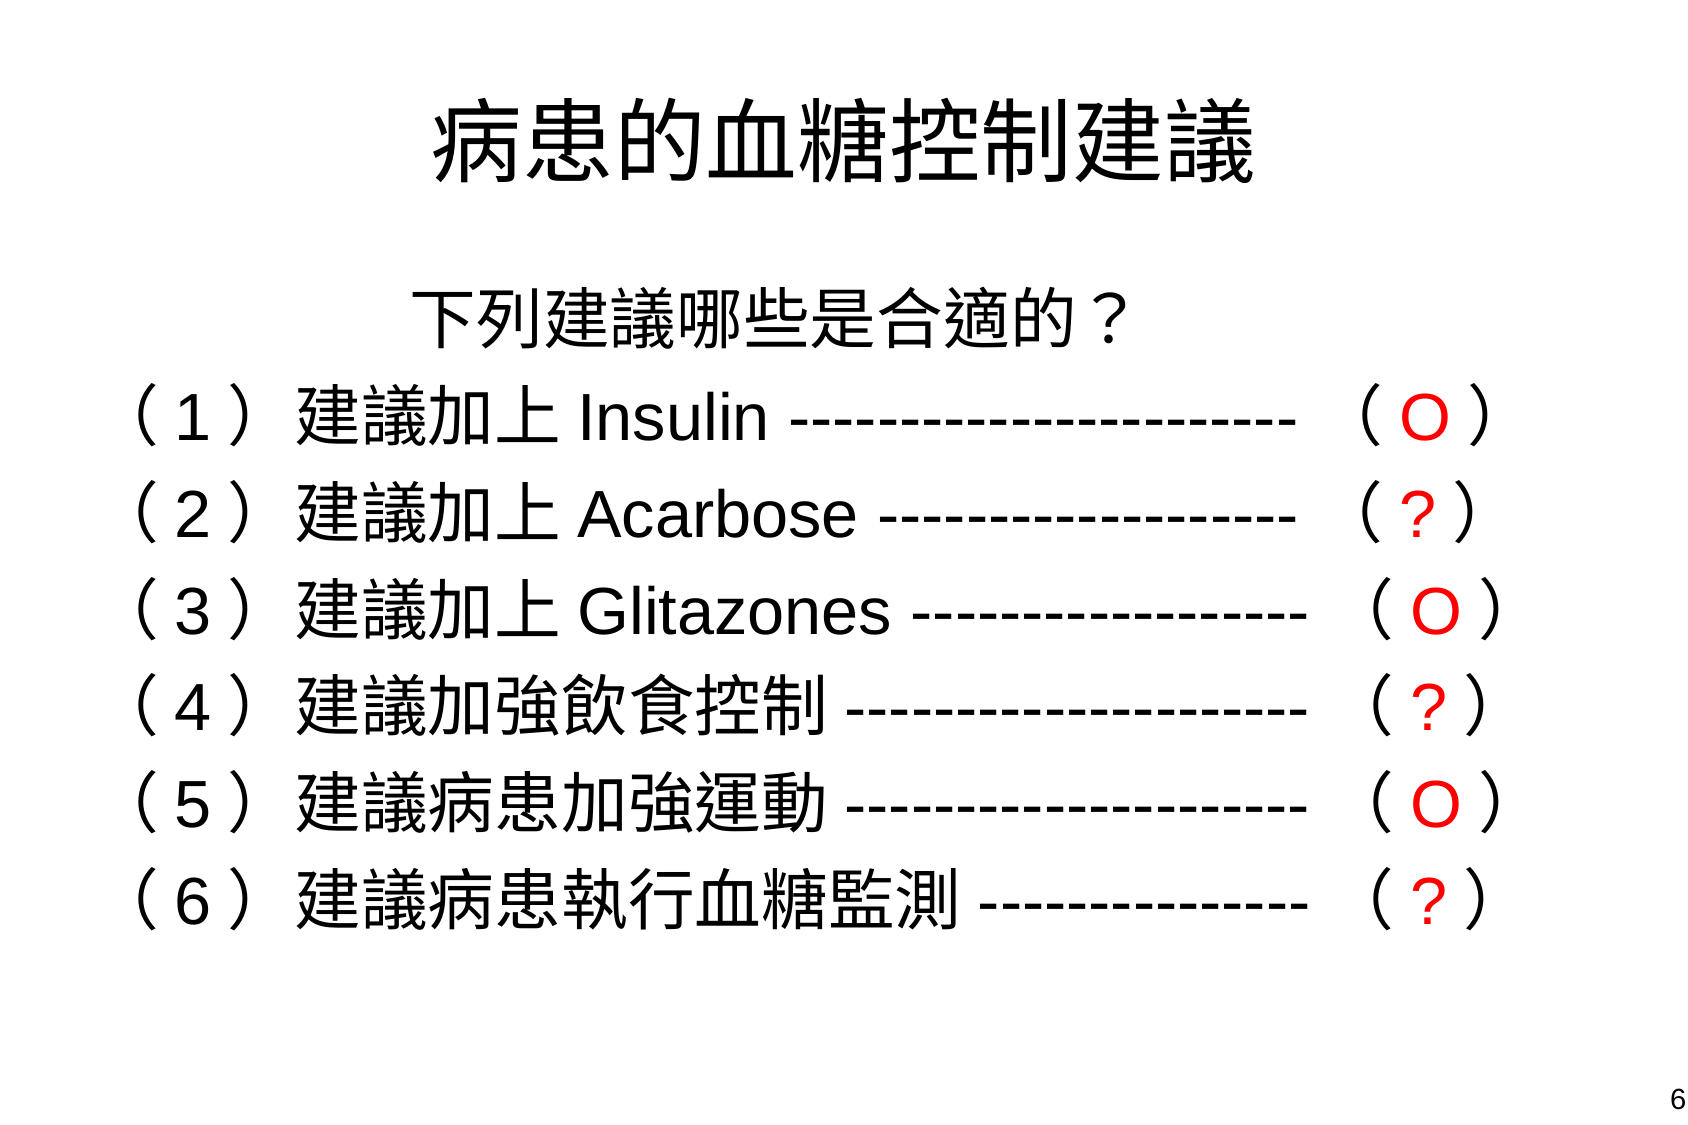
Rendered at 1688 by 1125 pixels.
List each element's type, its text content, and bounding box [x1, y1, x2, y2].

list 下列建議哪些是合適的？ （1）建議加上Insulin -----------------------（O） （2）建議加上Acarbose -------------------（?） （3）建議加上Glitazones ------------------（O） （4）建議加強飲食控制---------------------（?） （5）建議病患加強運動---------------------（O） （6）建議病患執行血糖監測---------------（?） [84, 262, 1604, 1005]
title 病患的血糖控制建議 [84, 45, 1604, 233]
